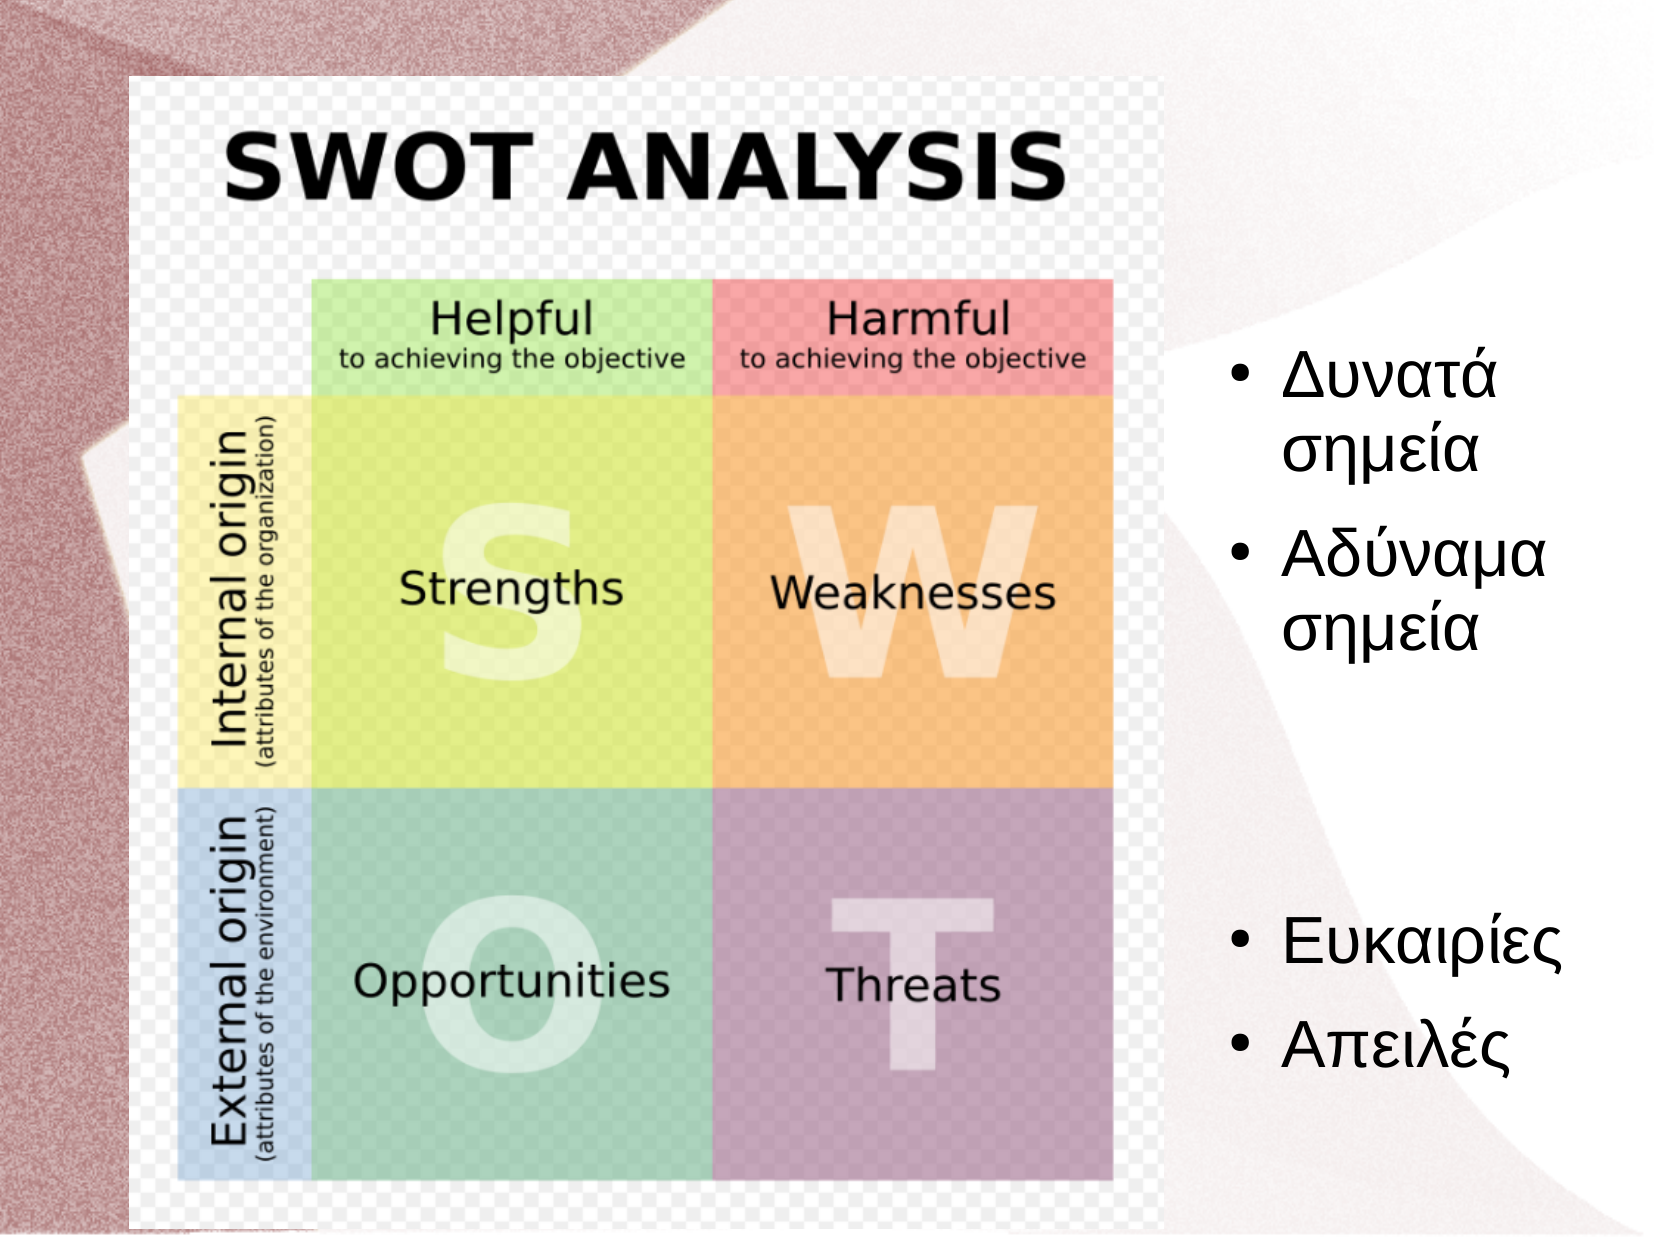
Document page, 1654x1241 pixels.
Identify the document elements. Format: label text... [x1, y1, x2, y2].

picture [0, 0, 1654, 1241]
list Δυνατά σημεία Αδύναμα σημεία Ευκαιρίες Απειλές [1210, 336, 1571, 1150]
